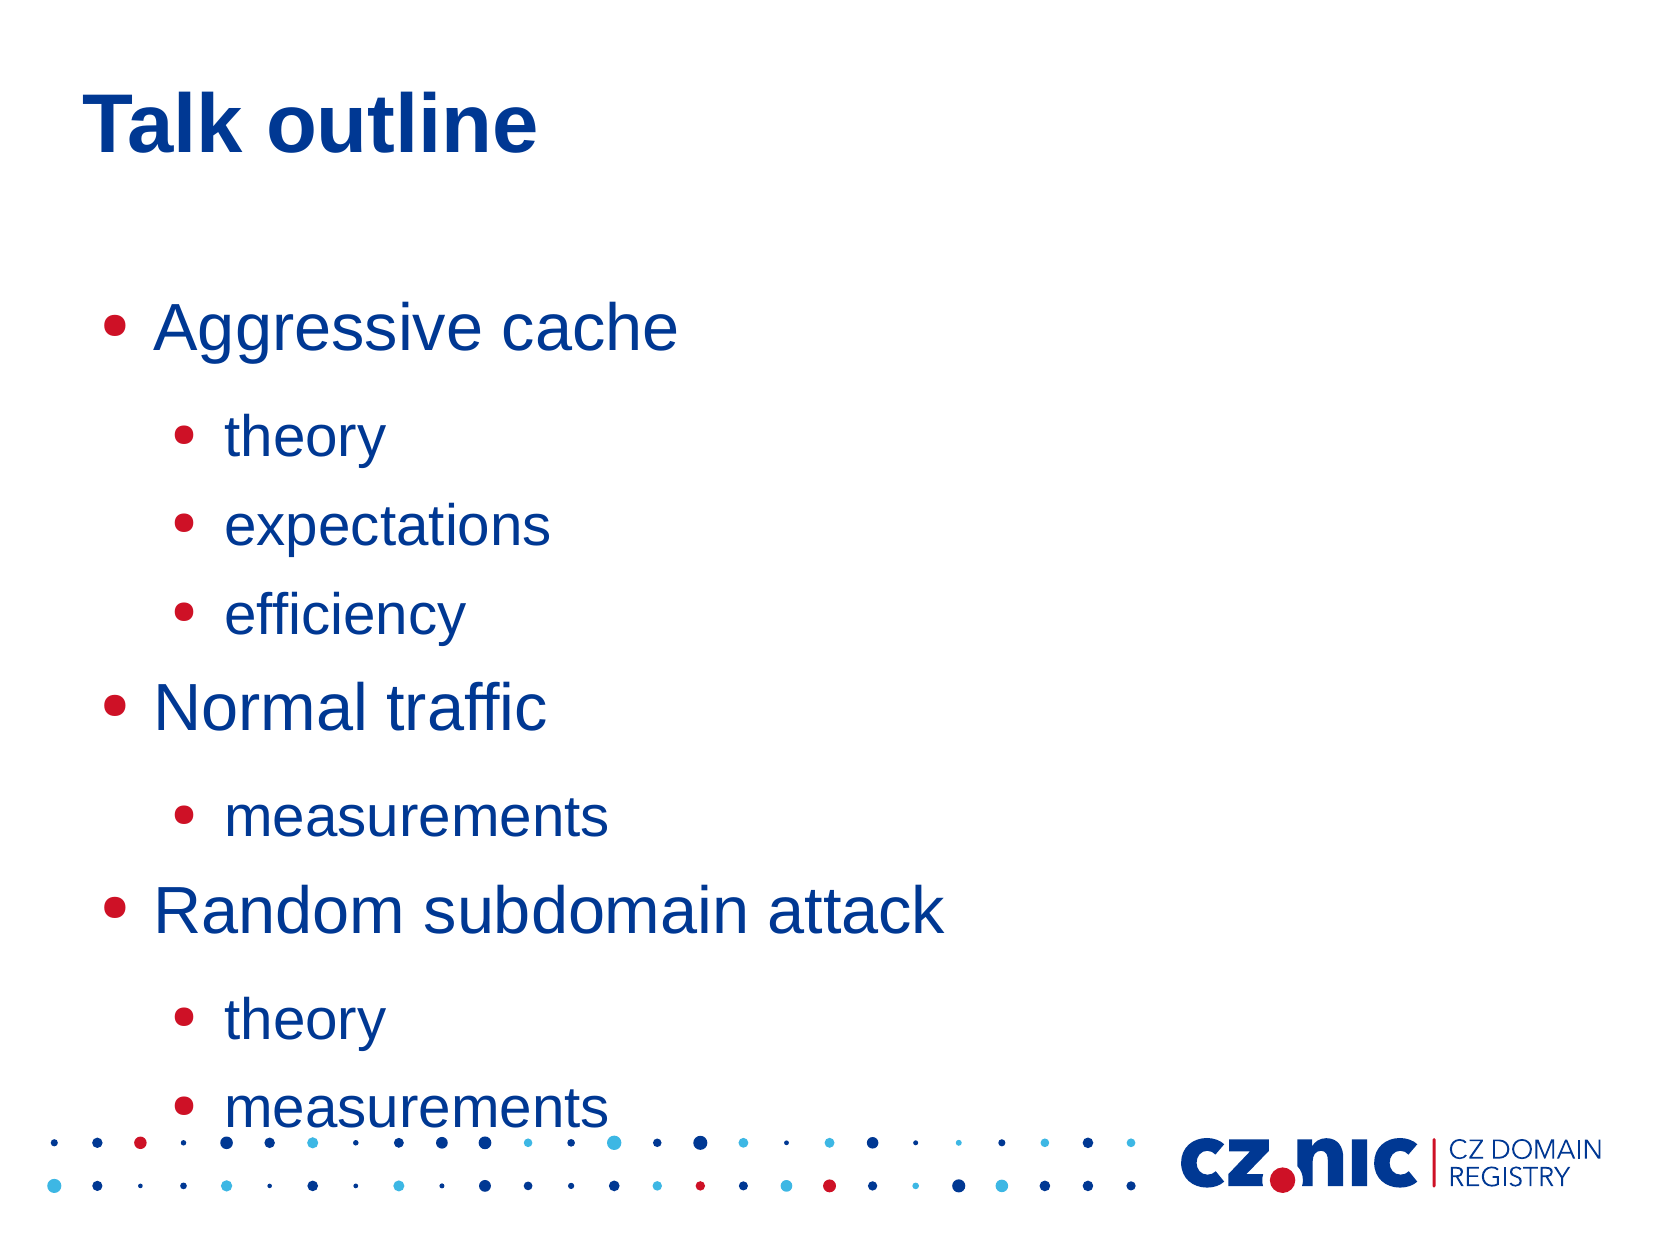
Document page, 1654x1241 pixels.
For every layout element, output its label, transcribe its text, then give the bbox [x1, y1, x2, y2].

list Aggressive cache theory expectations efficiency Normal traffic measurements Random subdomain attack theory measurements [82, 290, 1571, 1109]
title Talk outline [82, 70, 1571, 178]
